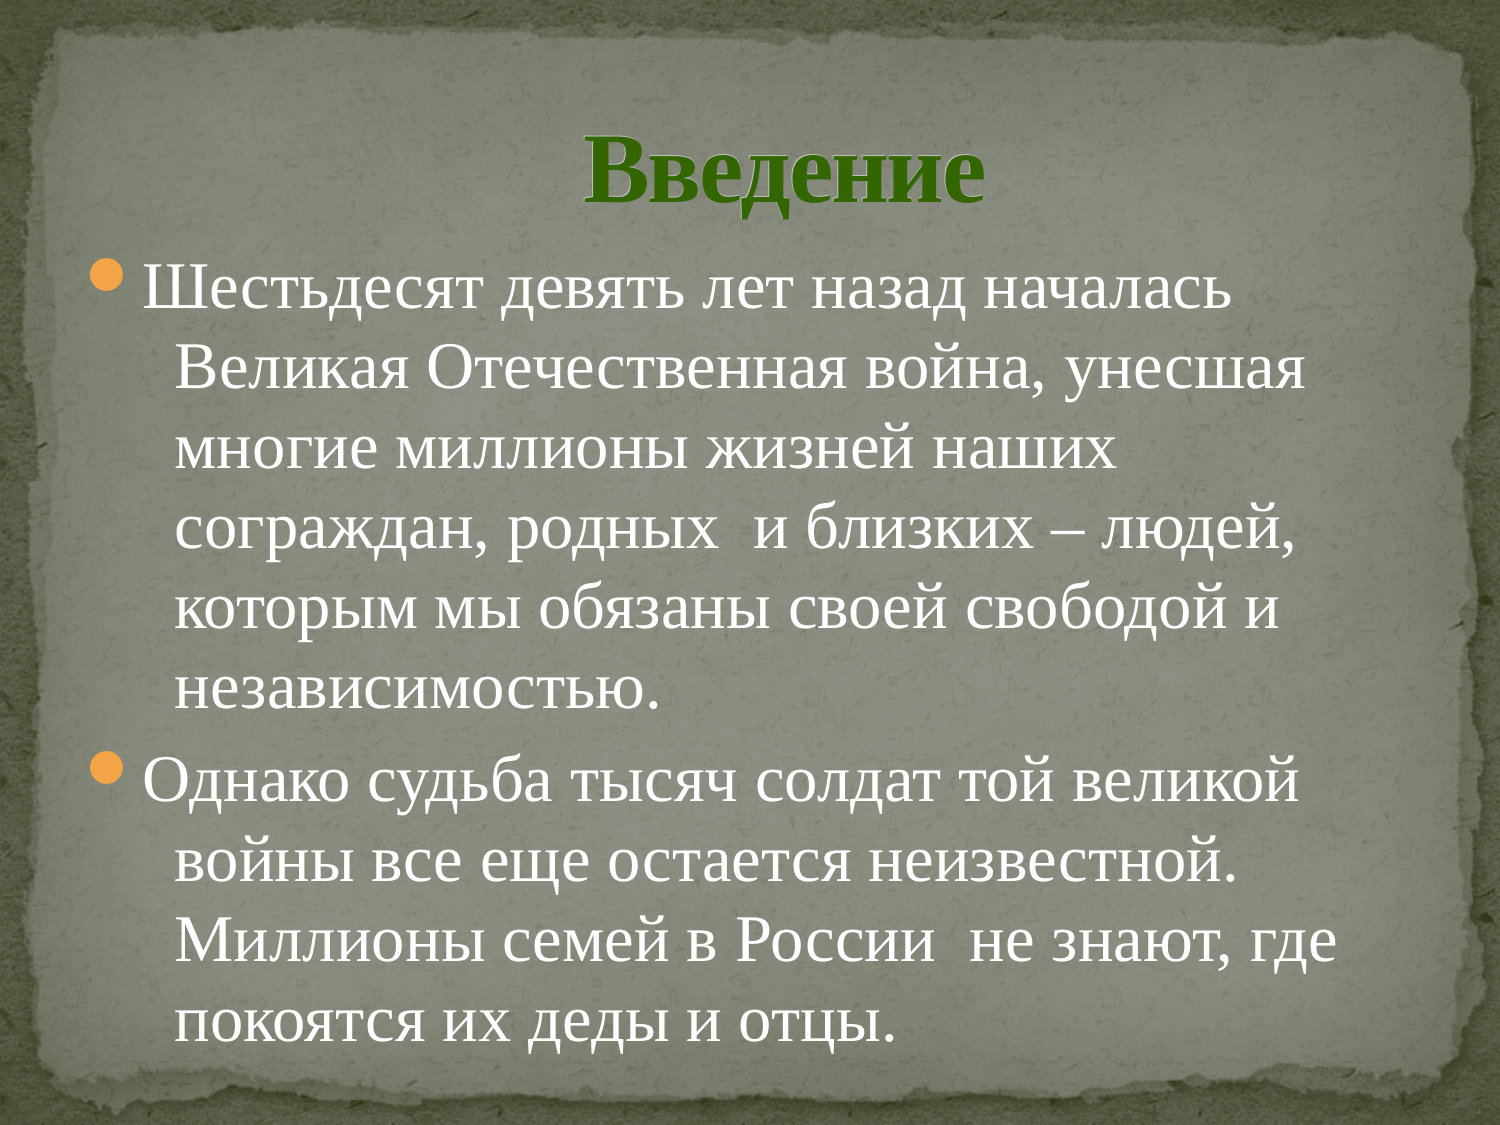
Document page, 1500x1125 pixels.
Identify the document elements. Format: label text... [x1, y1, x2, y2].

title Введение [70, 0, 1421, 230]
list Шестьдесят девять лет назад началась Великая Отечественная война, унесшая многие миллионы жизней наших сограждан, родных и близких – людей, которым мы обязаны своей свободой и независимостью. Однако судьба тысяч солдат той великой войны все еще остается неизвестной. Миллионы семей в России не знают, где покоятся их деды и отцы. [70, 234, 1421, 1094]
